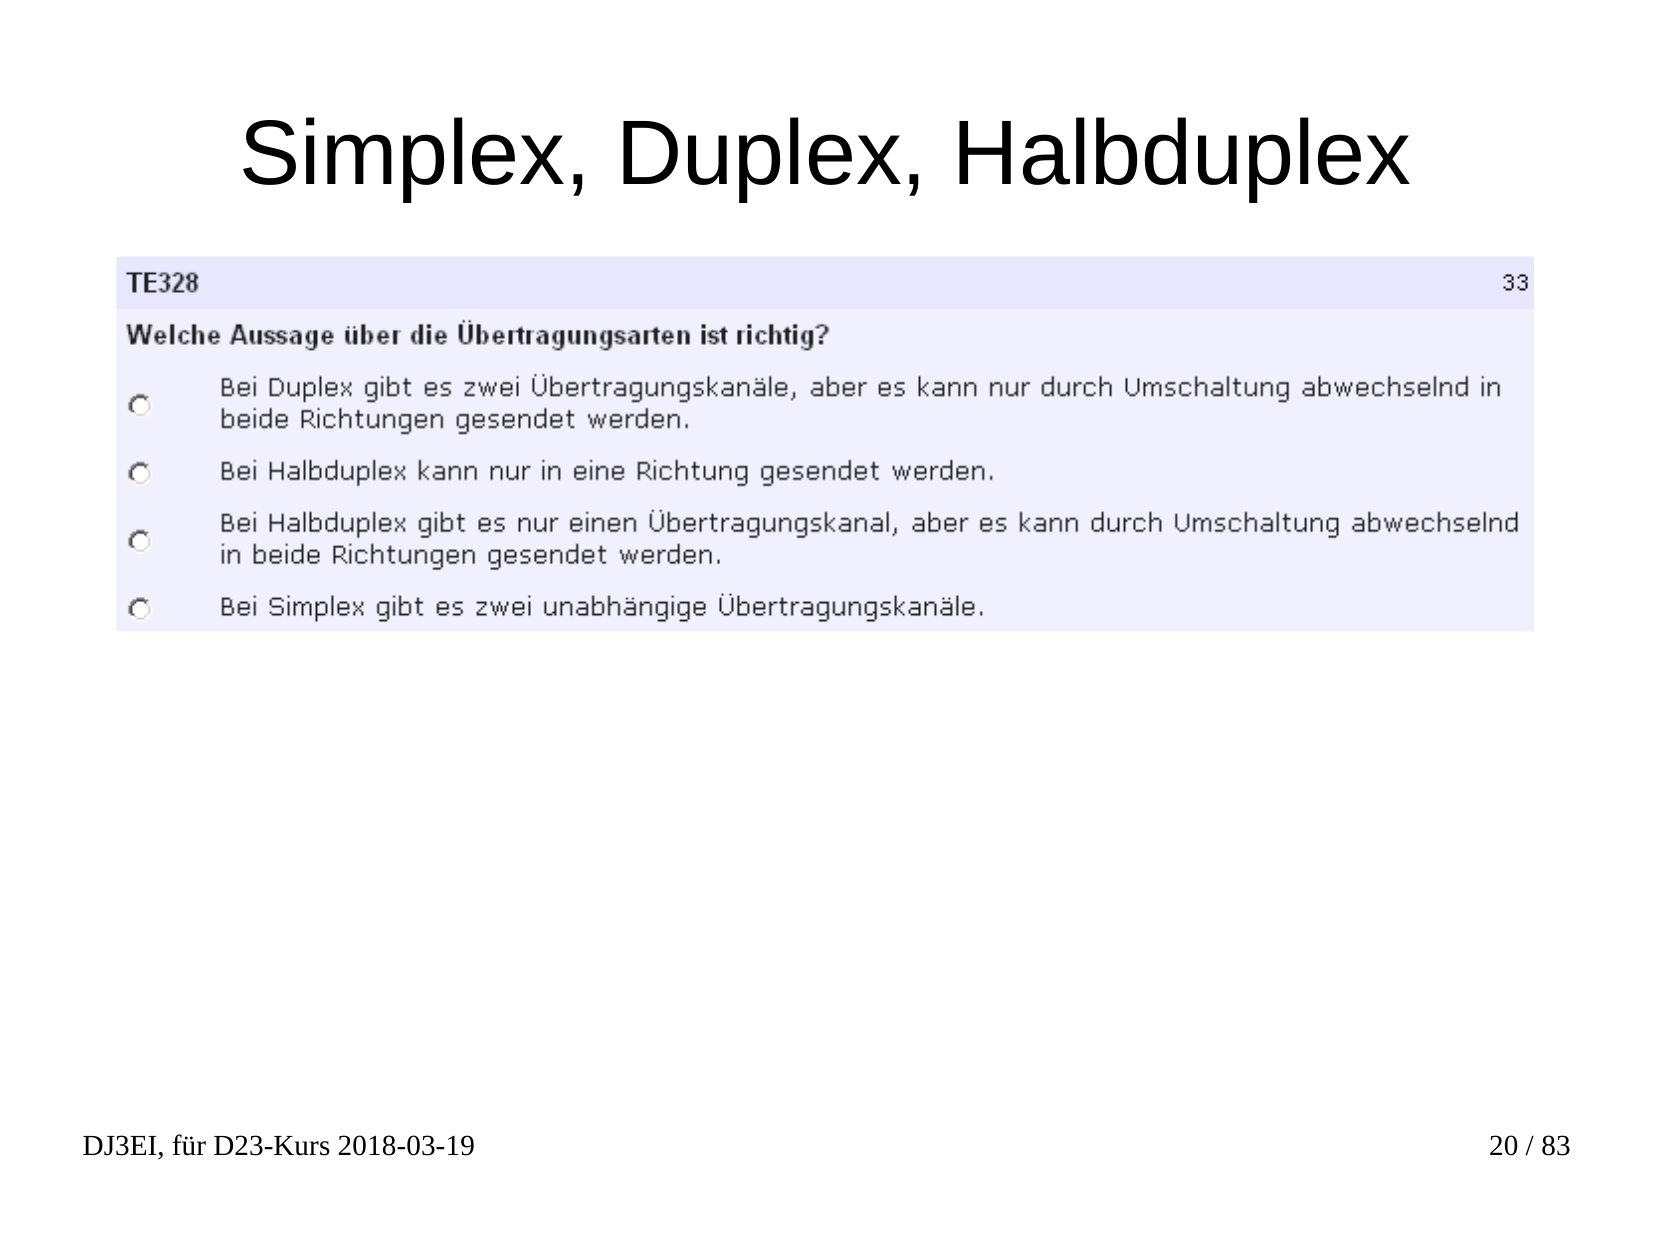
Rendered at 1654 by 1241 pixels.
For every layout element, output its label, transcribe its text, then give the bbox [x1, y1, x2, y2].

picture [109, 247, 1534, 638]
title Simplex, Duplex, Halbduplex [82, 49, 1571, 257]
